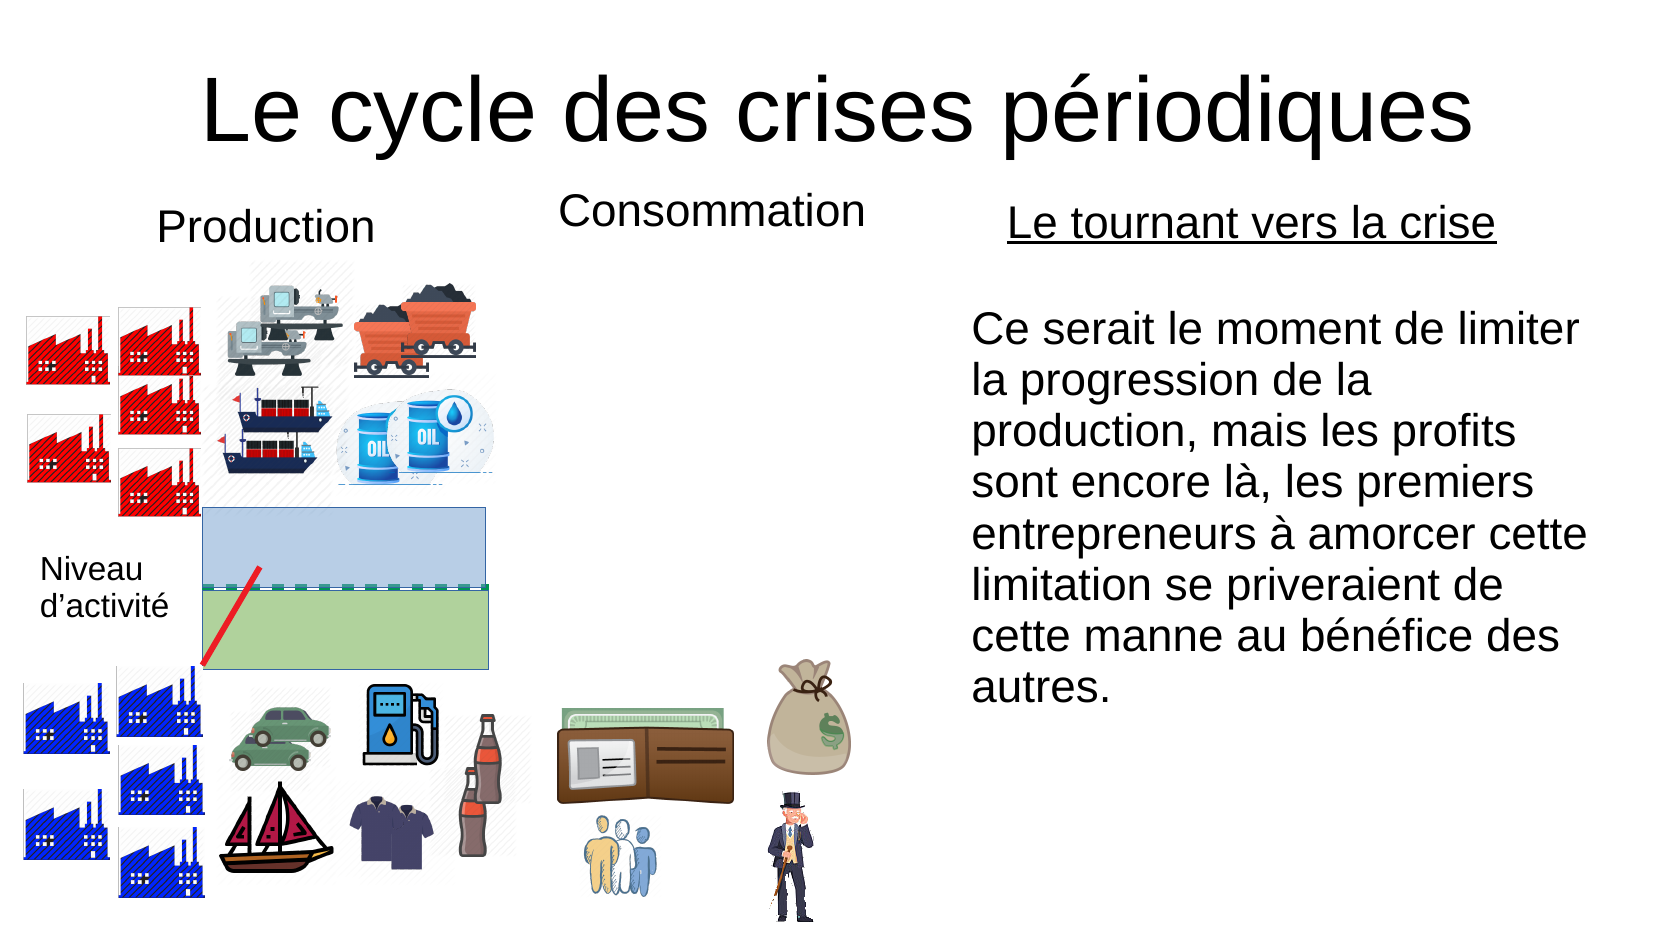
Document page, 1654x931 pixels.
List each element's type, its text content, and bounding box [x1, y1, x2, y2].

text_box Le tournant vers la crise [992, 189, 1642, 272]
text_box Production [141, 193, 402, 260]
picture [215, 681, 532, 886]
picture [23, 788, 110, 860]
picture [118, 259, 497, 517]
picture [116, 665, 203, 737]
text_box [202, 507, 486, 588]
text_box [203, 590, 489, 670]
picture [118, 826, 205, 898]
text_box [202, 590, 242, 658]
picture [767, 791, 814, 922]
text_box Consommation [543, 177, 886, 295]
text_box Niveau d’activité [25, 543, 202, 643]
text_box Ce serait le moment de limiter la progression de la production, mais les profits sont encore là, les premiers entrepreneurs à amorcer cette limitation se priveraient de cette manne au bénéfice des autres. [956, 295, 1619, 721]
picture [767, 659, 851, 775]
picture [26, 316, 110, 386]
picture [578, 814, 662, 899]
picture [118, 744, 205, 815]
title Le cycle des crises périodiques [47, 7, 1630, 213]
picture [23, 682, 110, 754]
picture [27, 414, 111, 483]
picture [557, 708, 734, 804]
